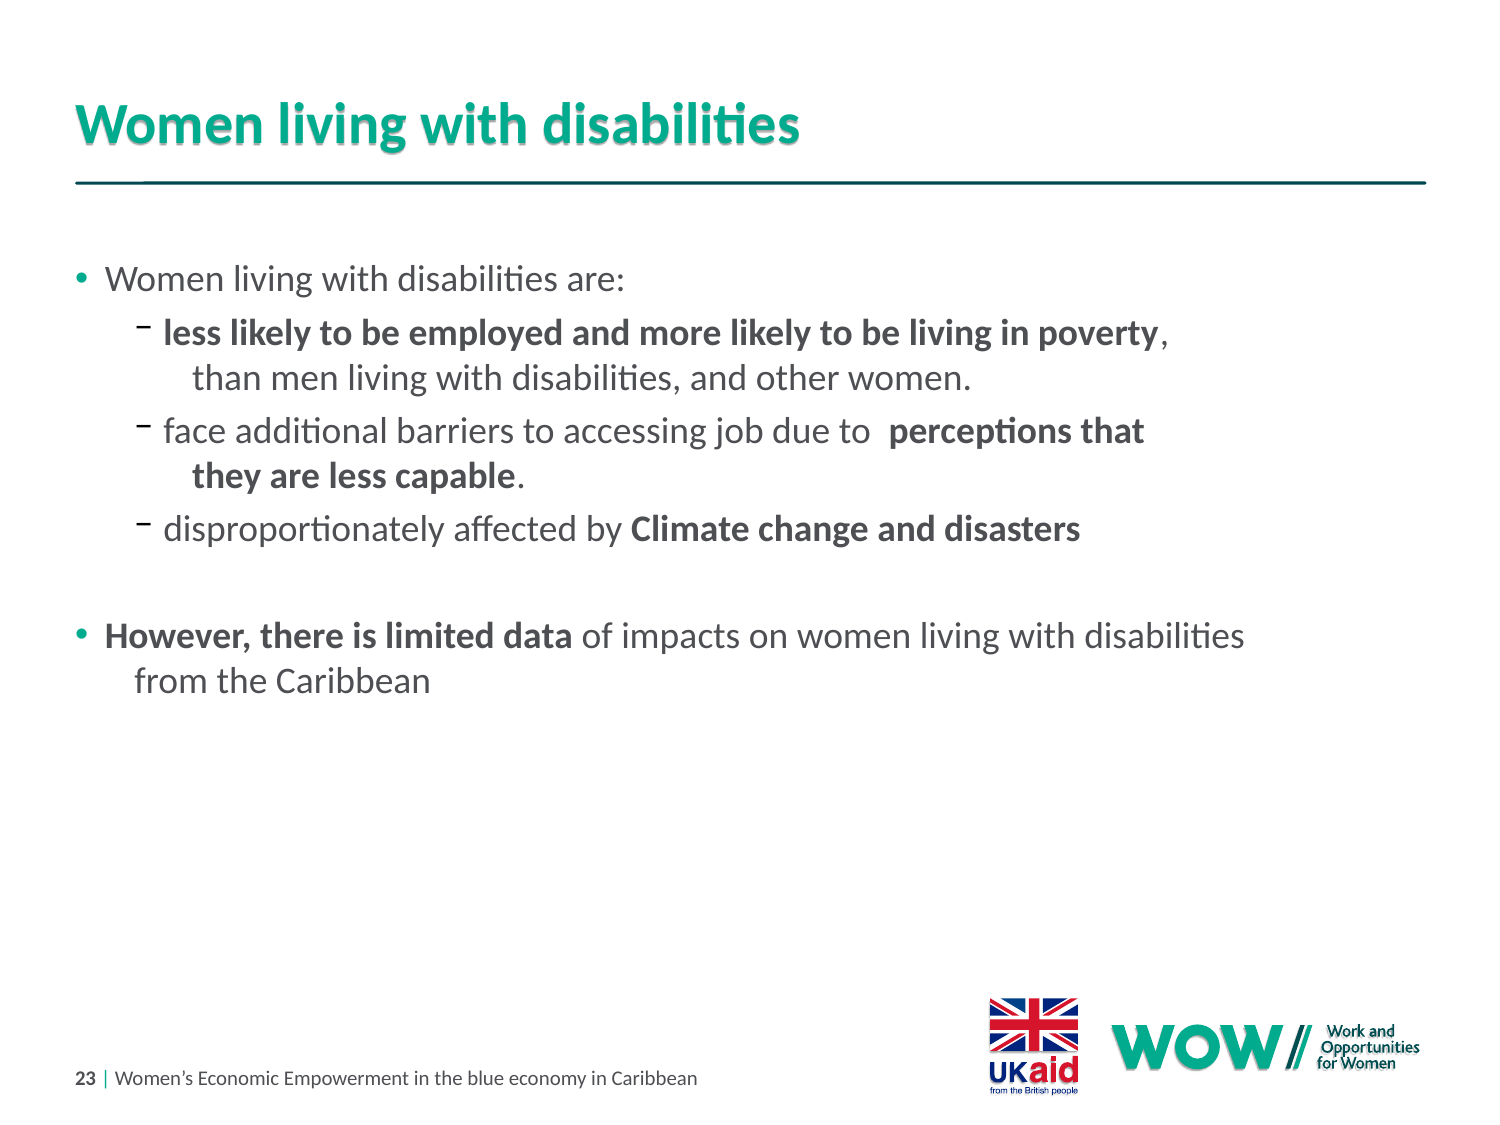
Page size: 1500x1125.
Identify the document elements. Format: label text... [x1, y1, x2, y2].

text_box 23 | Women’s Economic Empowerment in the blue economy in Caribbean [75, 1032, 852, 1093]
title Women living with disabilities [75, 49, 1424, 163]
text_box Women living with disabilities are: less likely to be employed and more likely to be living in poverty, than men living with disabilities, and other women. face additional barriers to accessing job due to perceptions that they are less capable. disproportionately affected by Climate change and disasters However, there is limited data of impacts on women living with disabilities from the Caribbean [75, 254, 1371, 847]
text_box [50, 224, 1399, 677]
